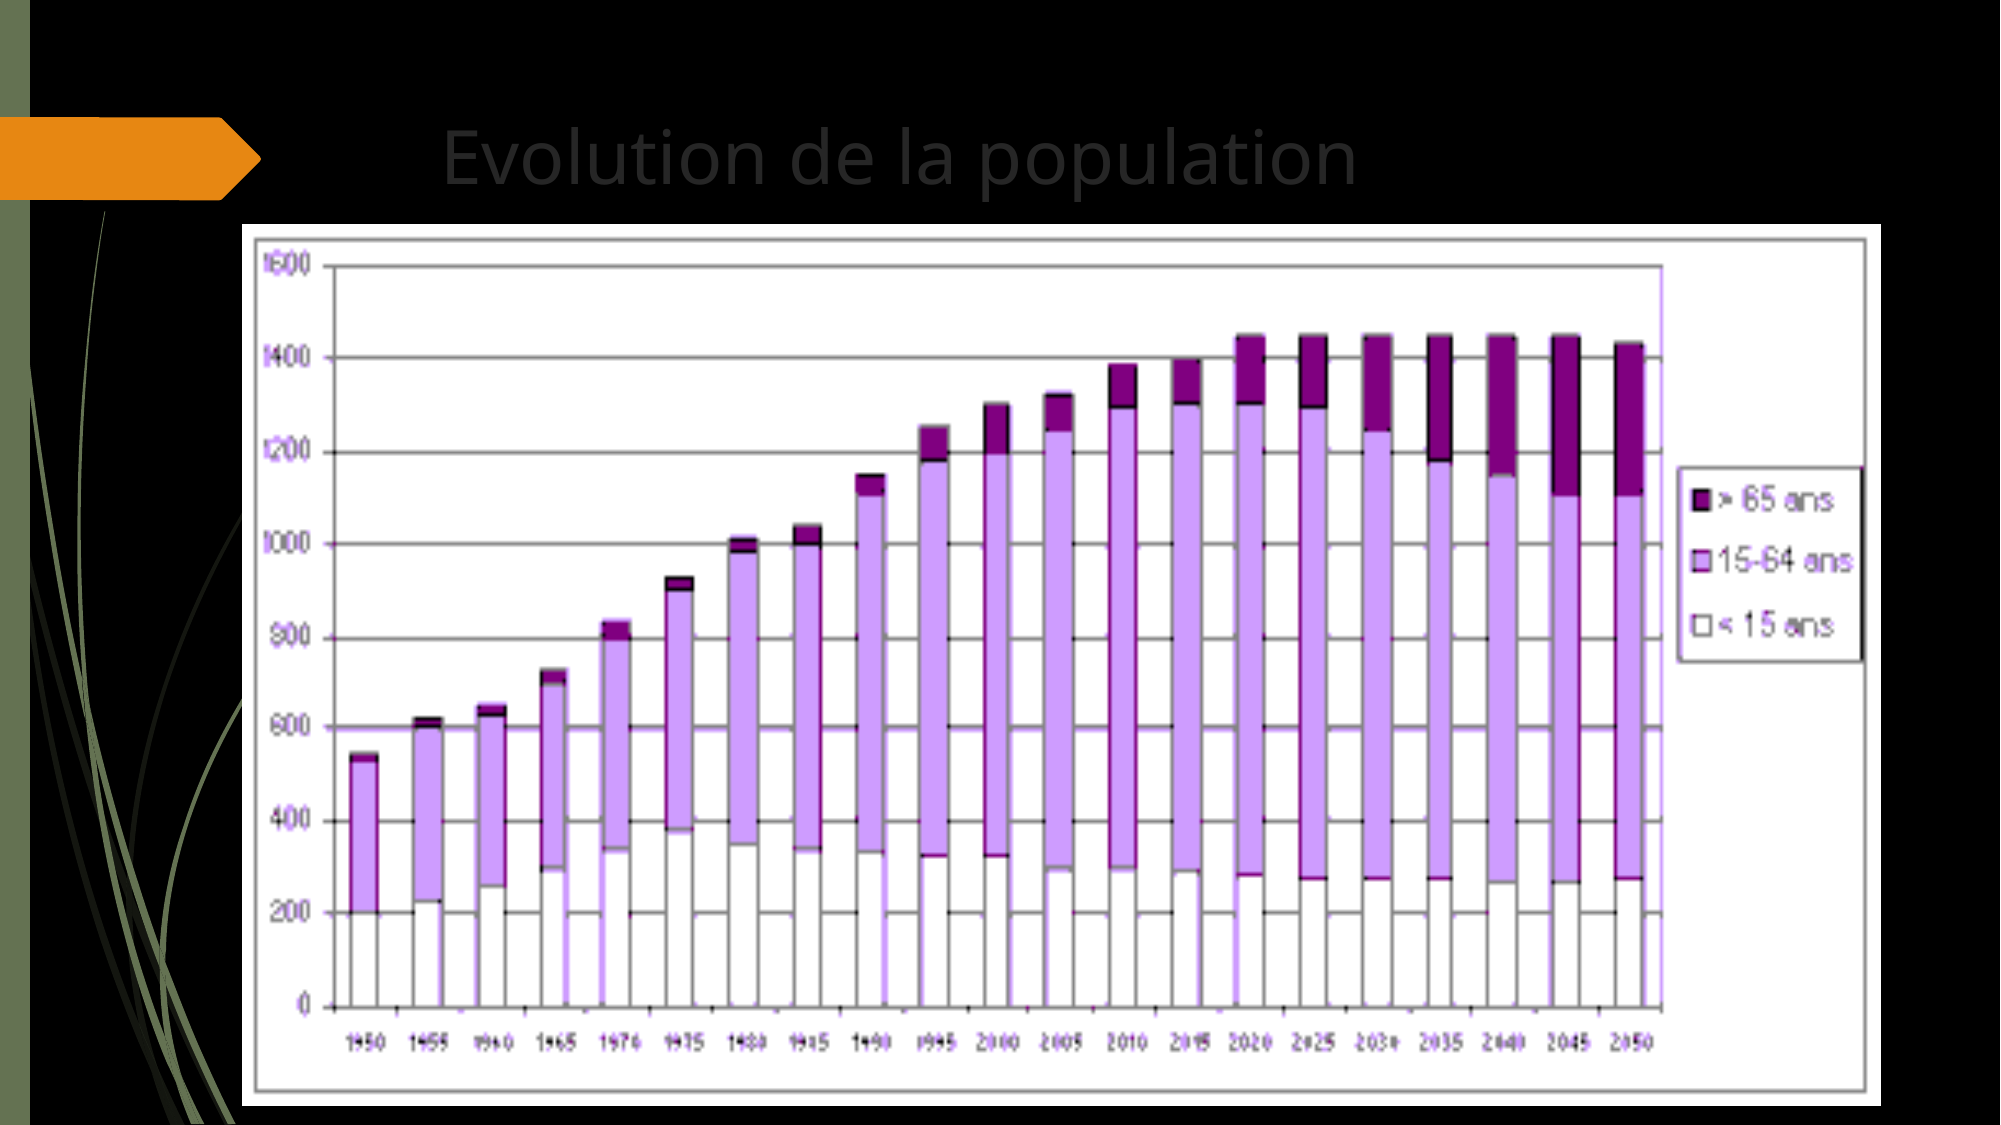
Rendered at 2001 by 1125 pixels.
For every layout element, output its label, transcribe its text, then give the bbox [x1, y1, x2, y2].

picture [242, 224, 1881, 1106]
title Evolution de la population [425, 102, 1888, 313]
